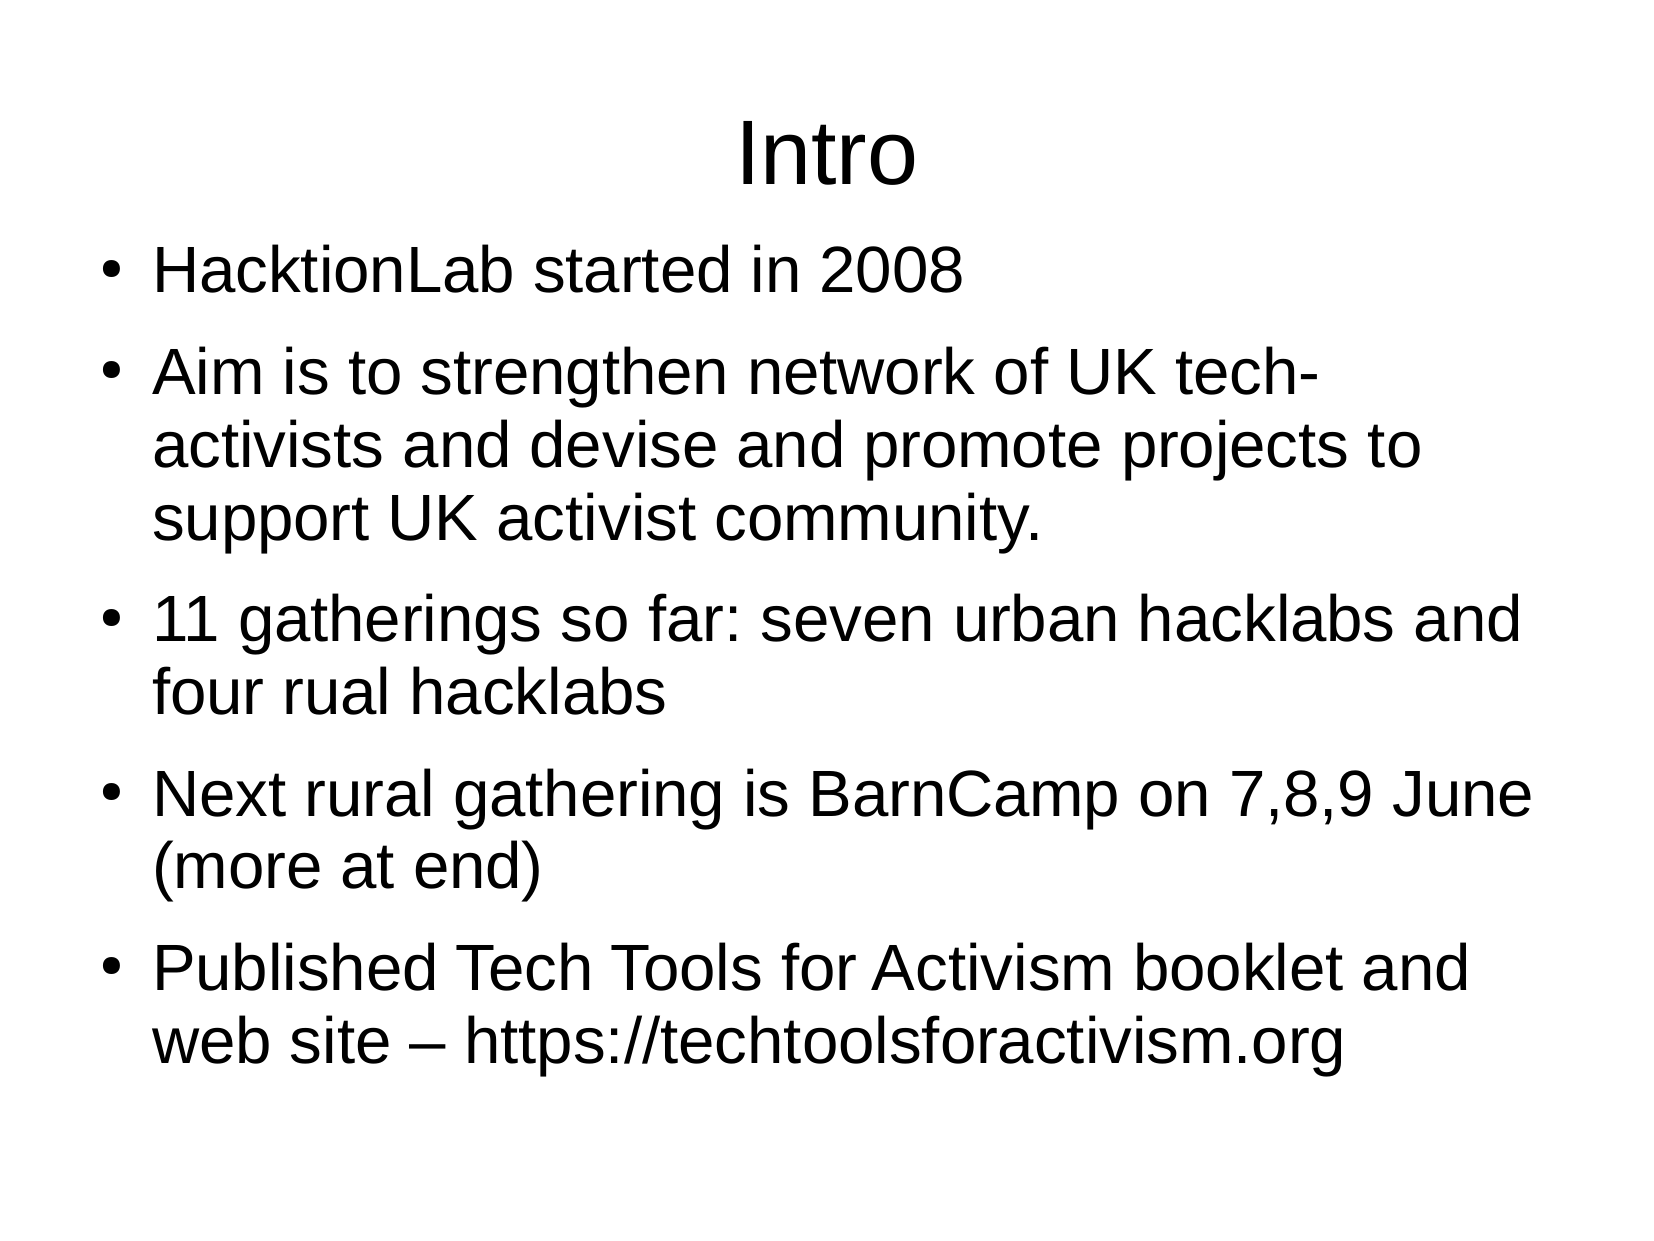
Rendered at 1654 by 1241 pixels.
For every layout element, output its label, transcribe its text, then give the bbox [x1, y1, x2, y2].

title Intro [82, 49, 1571, 257]
list HacktionLab started in 2008 Aim is to strengthen network of UK tech-activists and devise and promote projects to support UK activist community. 11 gatherings so far: seven urban hacklabs and four rual hacklabs Next rural gathering is BarnCamp on 7,8,9 June (more at end) Published Tech Tools for Activism booklet and web site – https://techtoolsforactivism.org [82, 233, 1538, 1113]
